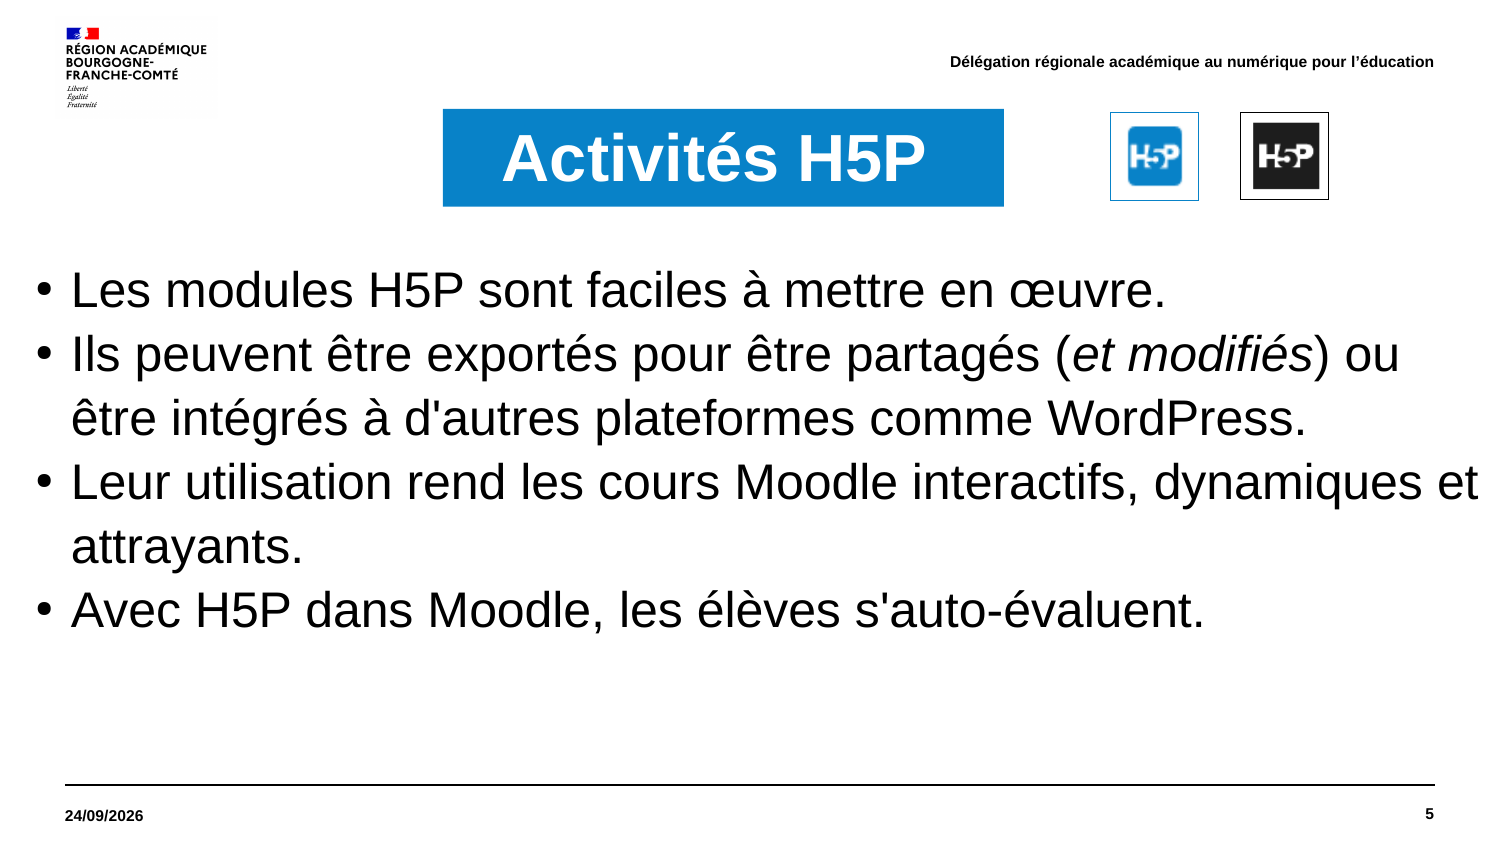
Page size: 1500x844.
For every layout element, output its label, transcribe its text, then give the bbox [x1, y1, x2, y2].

text_box Les modules H5P sont faciles à mettre en œuvre. Ils peuvent être exportés pour être partagés (et modifiés) ou être intégrés à d'autres plateformes comme WordPress. Leur utilisation rend les cours Moodle interactifs, dynamiques et attrayants. Avec H5P dans Moodle, les élèves s'auto-évaluent. [35, 253, 1483, 703]
text_box Activités H5P [442, 108, 1004, 207]
text_box <numéro> [1213, 784, 1435, 843]
text_box Délégation régionale académique au numérique pour l’éducation [944, 32, 1435, 91]
picture [1110, 112, 1199, 201]
picture [55, 16, 218, 119]
picture [1240, 112, 1329, 200]
text_box 03/02/2022 [64, 787, 245, 843]
